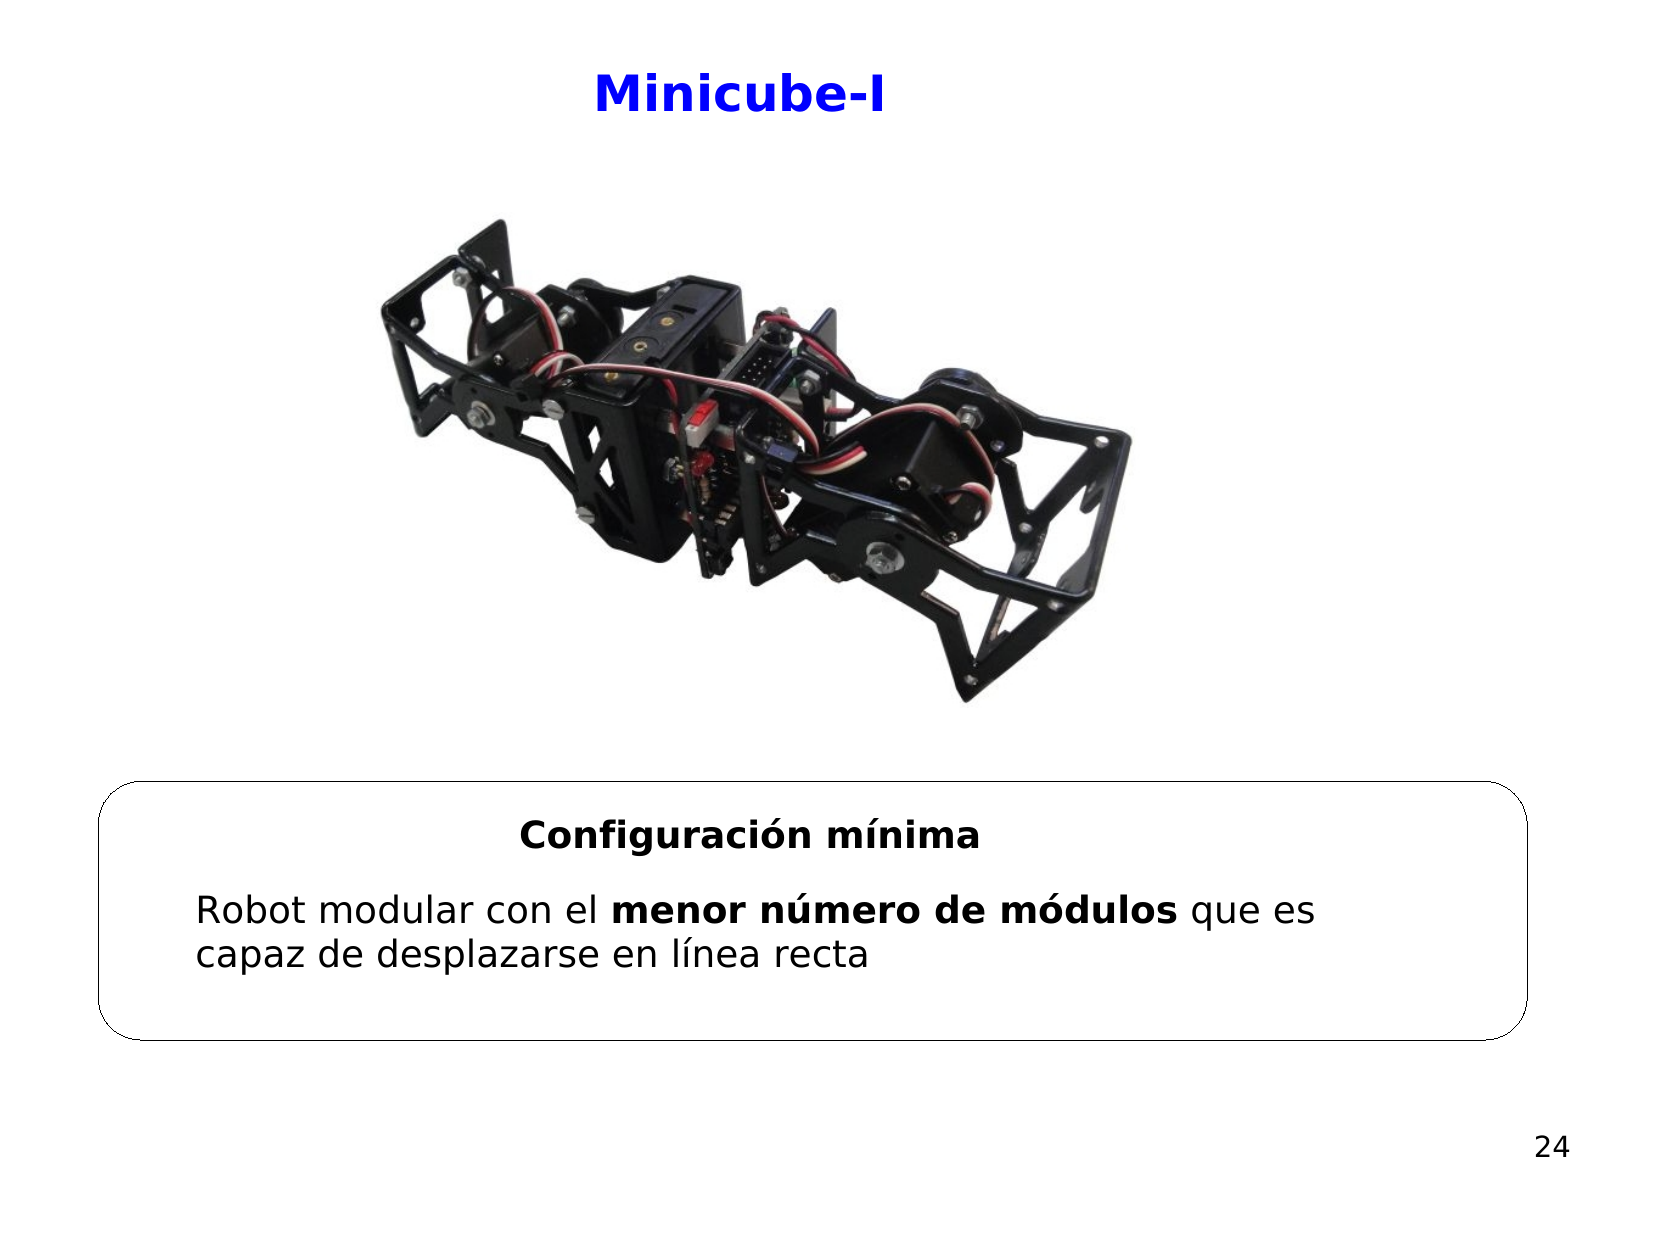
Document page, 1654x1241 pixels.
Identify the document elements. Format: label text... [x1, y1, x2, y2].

text_box Configuración mínima [504, 806, 997, 869]
text_box Minicube-I [578, 57, 903, 131]
text_box Robot modular con el menor número de módulos que es capaz de desplazarse en línea recta [180, 881, 1429, 984]
picture [371, 211, 1140, 708]
